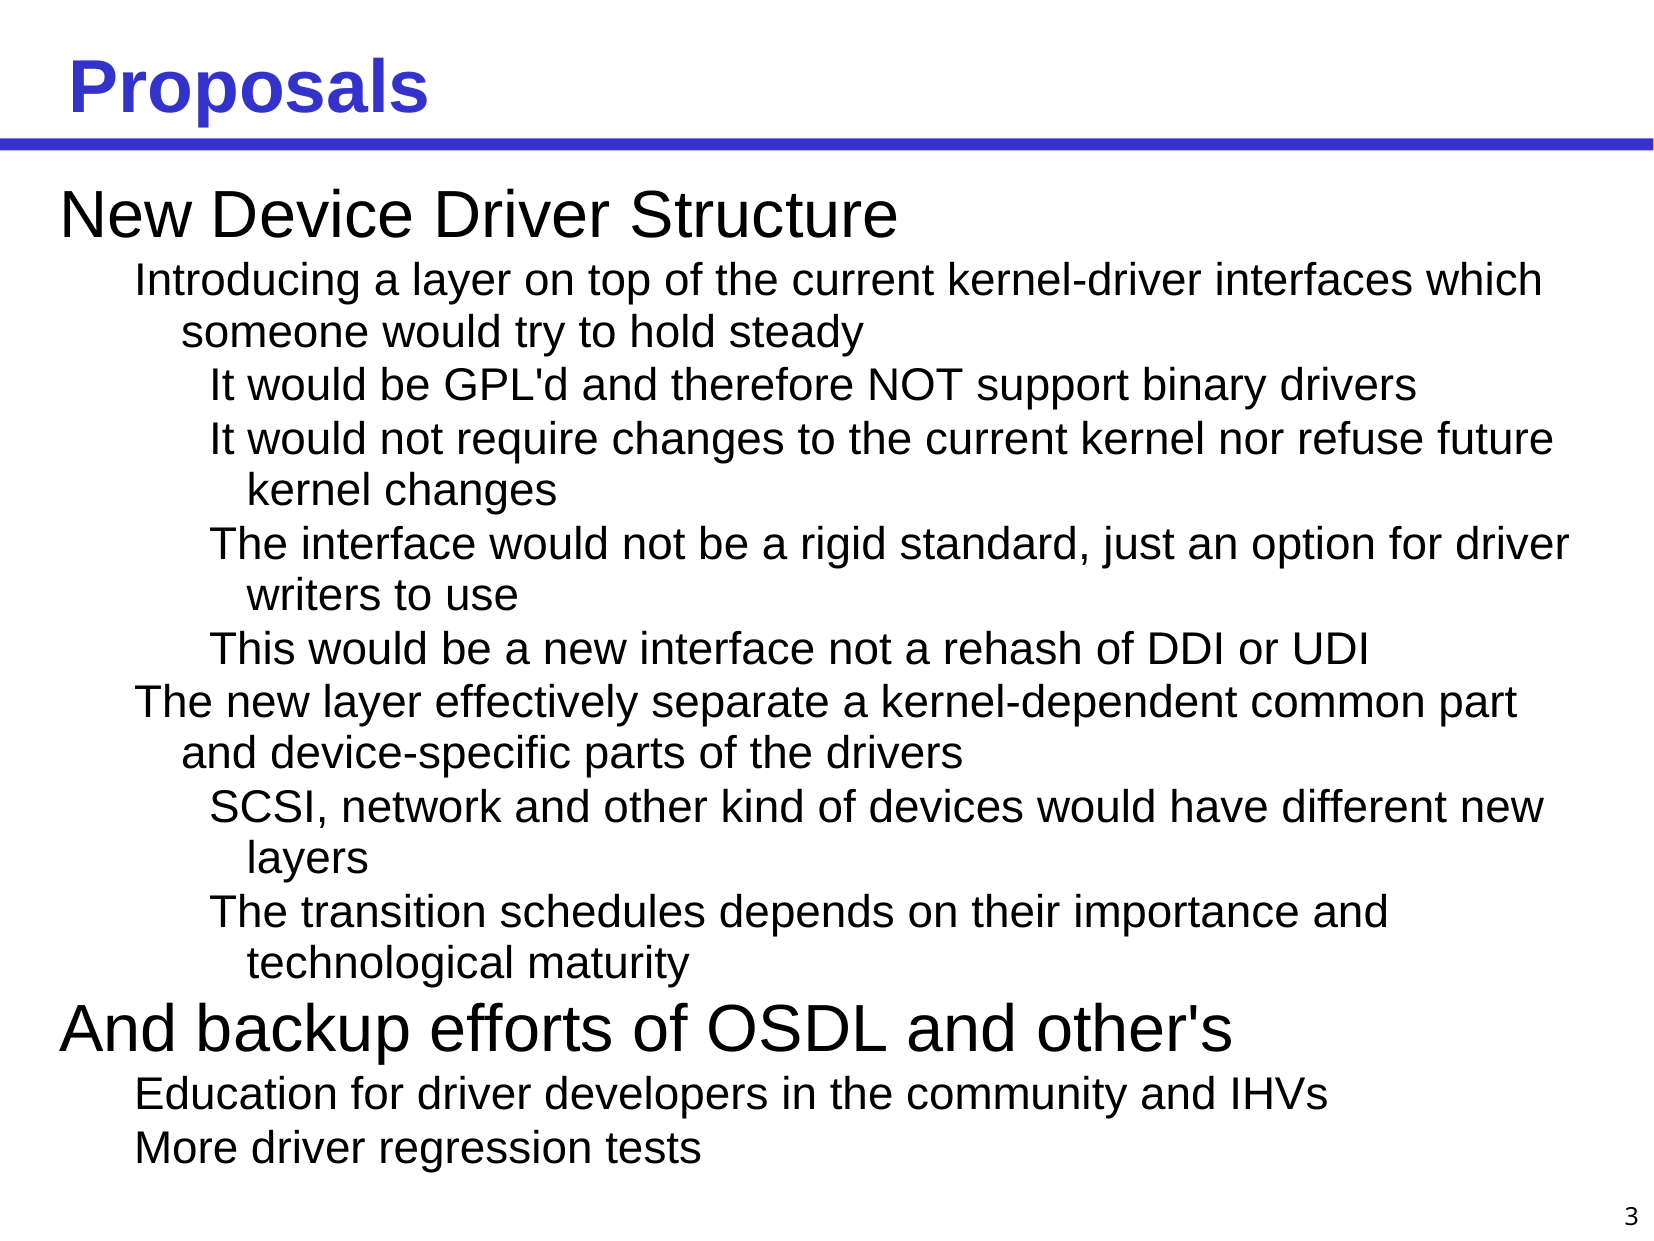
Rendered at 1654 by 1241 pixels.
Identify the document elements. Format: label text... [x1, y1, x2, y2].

list New Device Driver Structure Introducing a layer on top of the current kernel-driver interfaces which someone would try to hold steady It would be GPL'd and therefore NOT support binary drivers It would not require changes to the current kernel nor refuse future kernel changes The interface would not be a rigid standard, just an option for driver writers to use This would be a new interface not a rehash of DDI or UDI The new layer effectively separate a kernel-dependent common part and device-specific parts of the drivers SCSI, network and other kind of devices would have different new layers The transition schedules depends on their importance and technological maturity And backup efforts of OSDL and other's Education for driver developers in the community and IHVs More driver regression tests [59, 177, 1574, 1171]
title Proposals [68, 35, 1478, 132]
